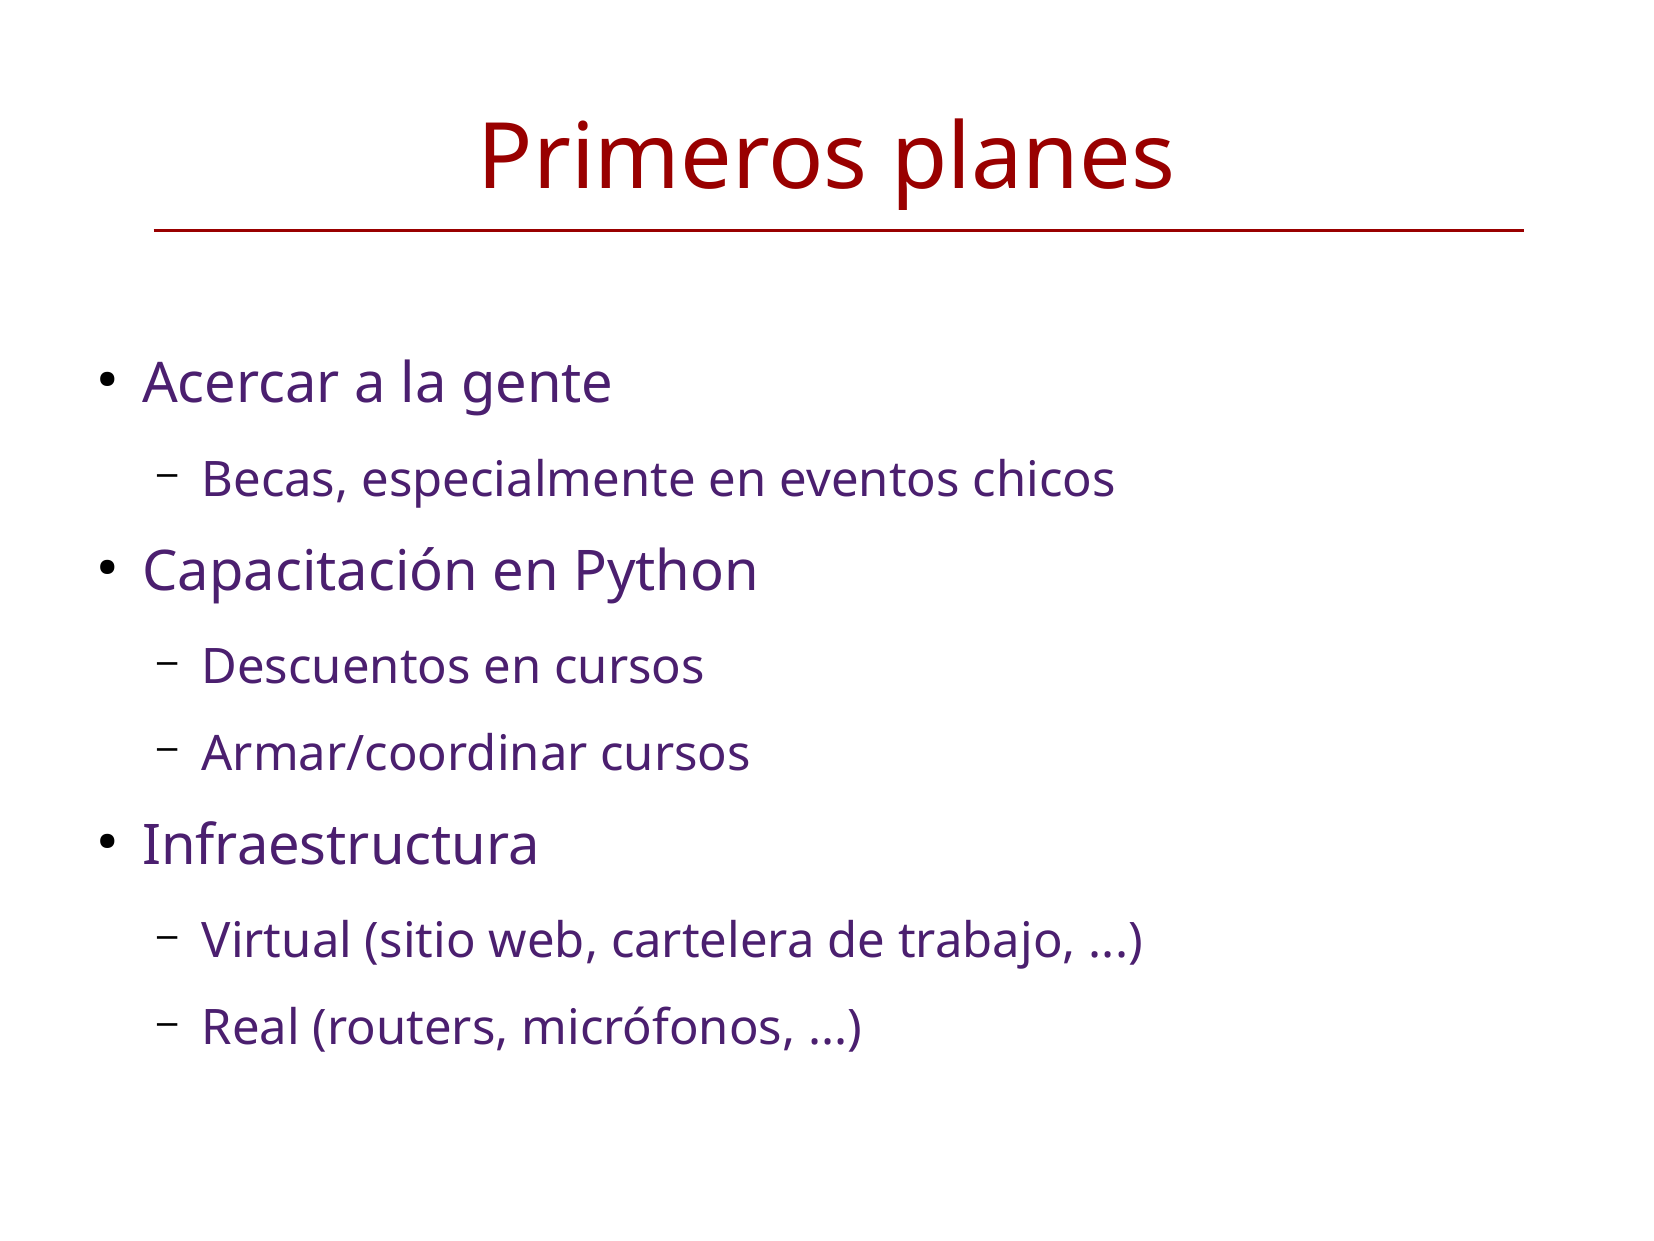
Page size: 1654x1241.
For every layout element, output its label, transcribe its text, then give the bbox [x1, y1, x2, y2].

title Primeros planes [82, 49, 1571, 257]
list Acercar a la gente Becas, especialmente en eventos chicos Capacitación en Python Descuentos en cursos Armar/coordinar cursos Infraestructura Virtual (sitio web, cartelera de trabajo, ...) Real (routers, micrófonos, ...) [82, 342, 1571, 1062]
